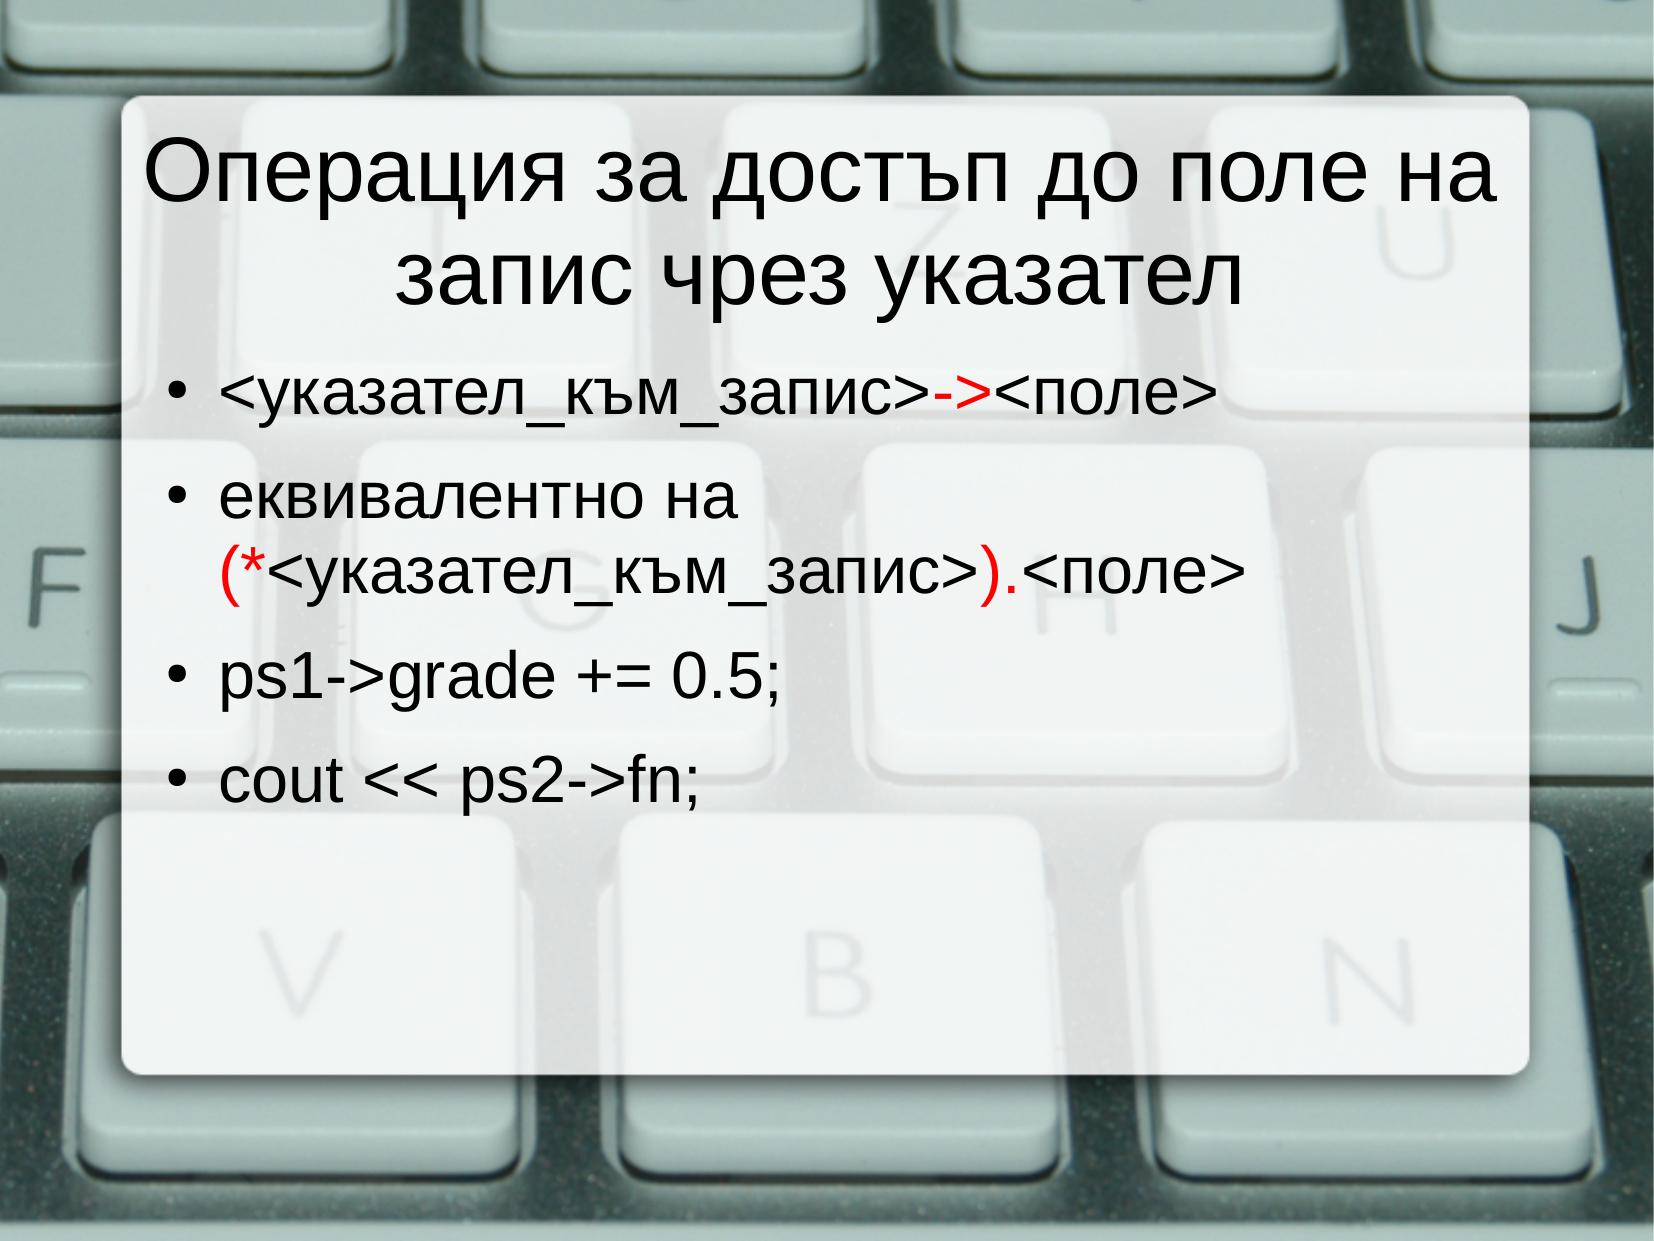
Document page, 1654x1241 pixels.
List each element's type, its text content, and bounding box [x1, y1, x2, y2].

picture [0, 0, 1654, 1241]
title Операция за достъп до поле на запис чрез указател [135, 117, 1506, 325]
list <указател_към_запис>-><поле> еквивалентно на (*<указател_към_запис>).<поле> ps1->grade += 0.5; cout << ps2->fn; [147, 354, 1506, 1074]
